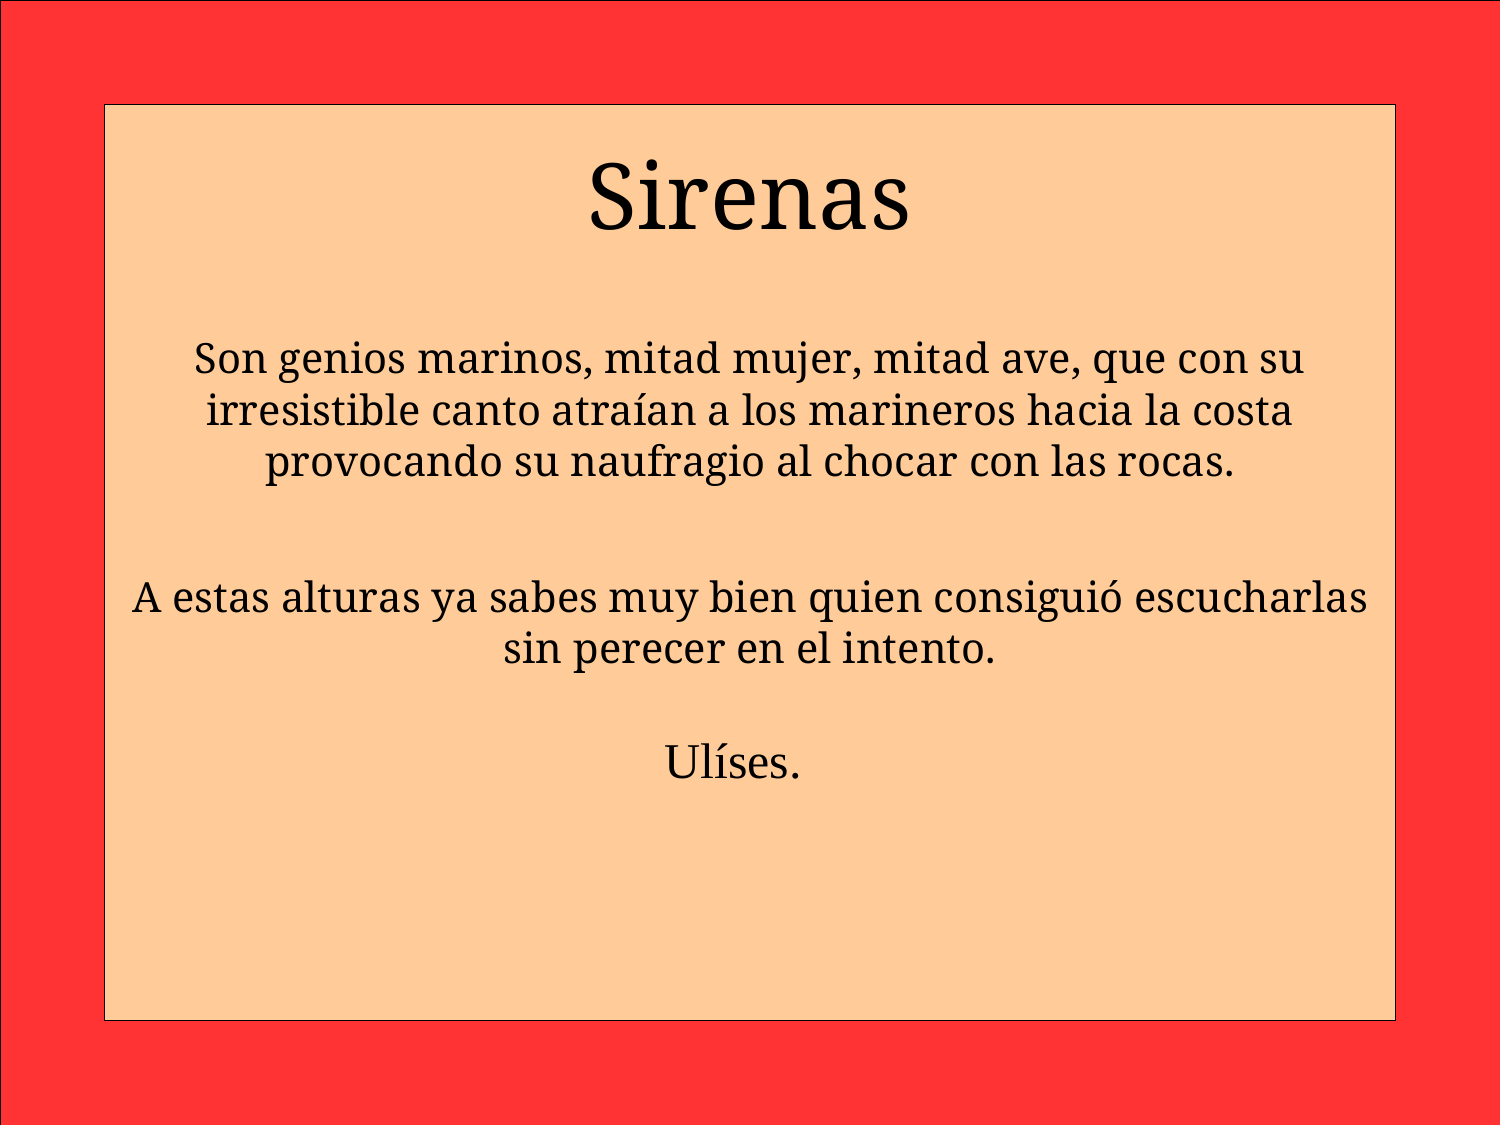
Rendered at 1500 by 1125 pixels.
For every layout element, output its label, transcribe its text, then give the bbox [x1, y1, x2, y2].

text_box [0, 0, 1500, 1125]
text_box Ulíses. [649, 727, 1270, 798]
list Son genios marinos, mitad mujer, mitad ave, que con su irresistible canto atraían a los marineros hacia la costa provocando su naufragio al chocar con las rocas. A estas alturas ya sabes muy bien quien consiguió escucharlas sin perecer en el intento. [112, 324, 1388, 1001]
title Sirenas [112, 105, 1388, 288]
